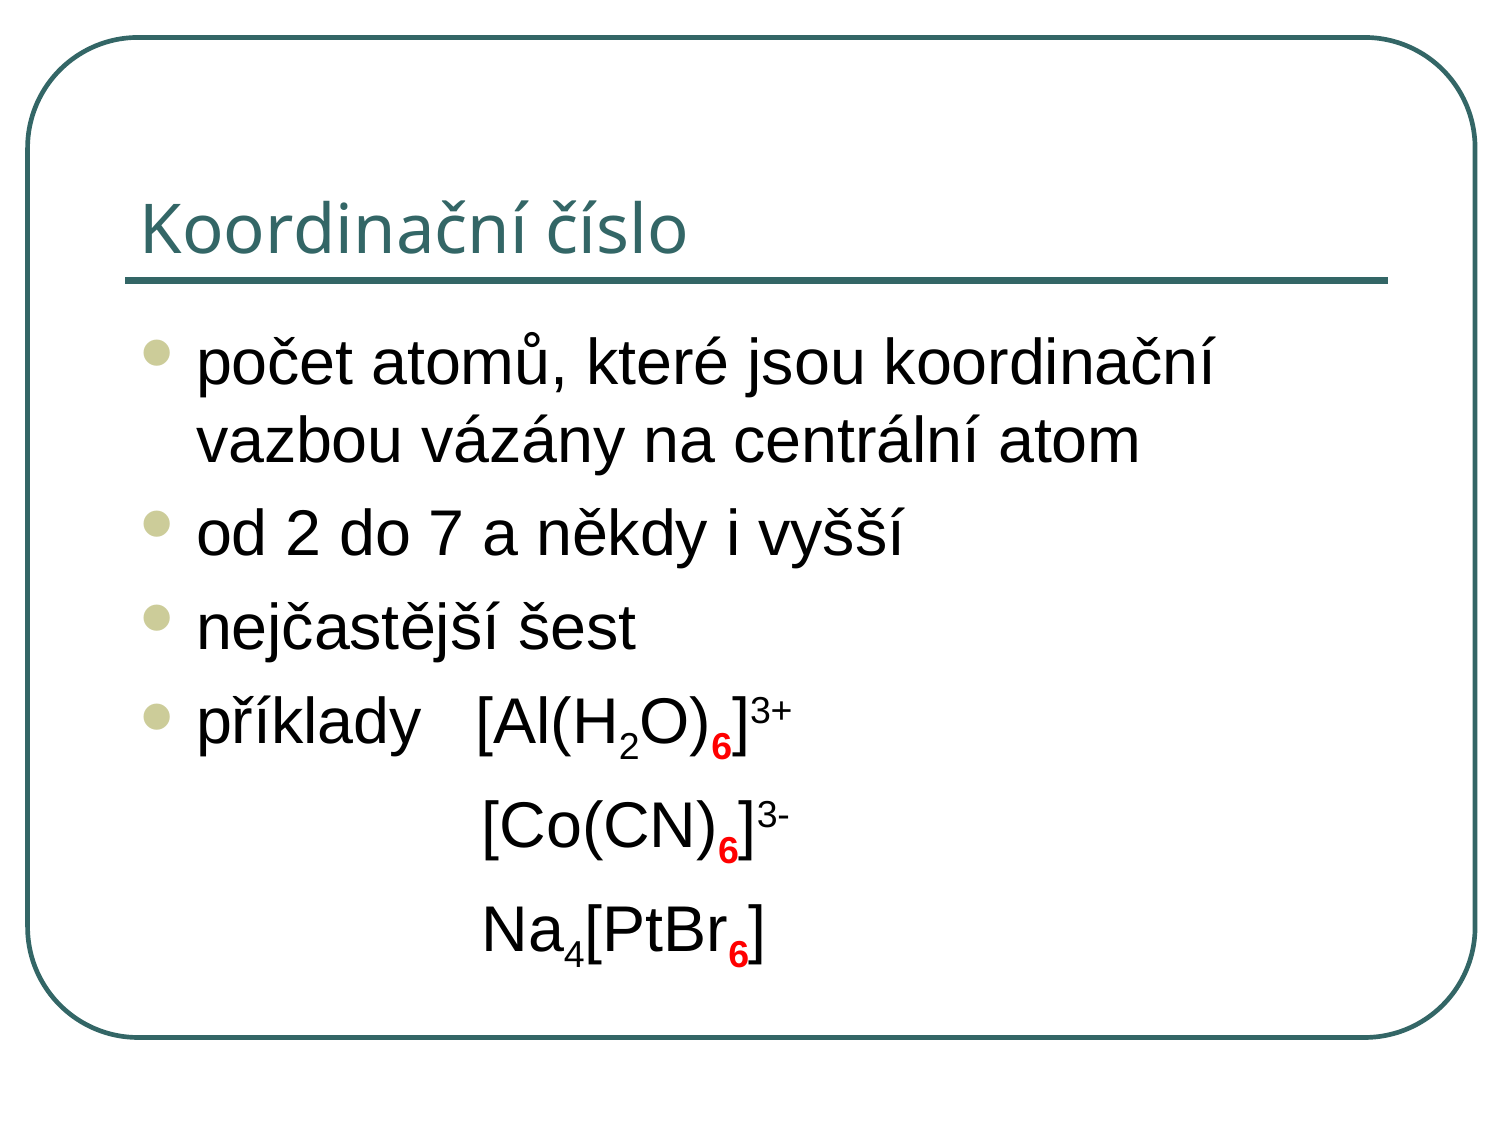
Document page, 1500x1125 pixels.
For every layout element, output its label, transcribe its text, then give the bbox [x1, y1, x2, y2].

title Koordinační číslo [125, 87, 1388, 275]
list počet atomů, které jsou koordinační vazbou vázány na centrální atom od 2 do 7 a někdy i vyšší nejčastější šest příklady [Al(H2O)6]3+ [Co(CN)6]3- Na4[PtBr6] [125, 312, 1388, 1125]
